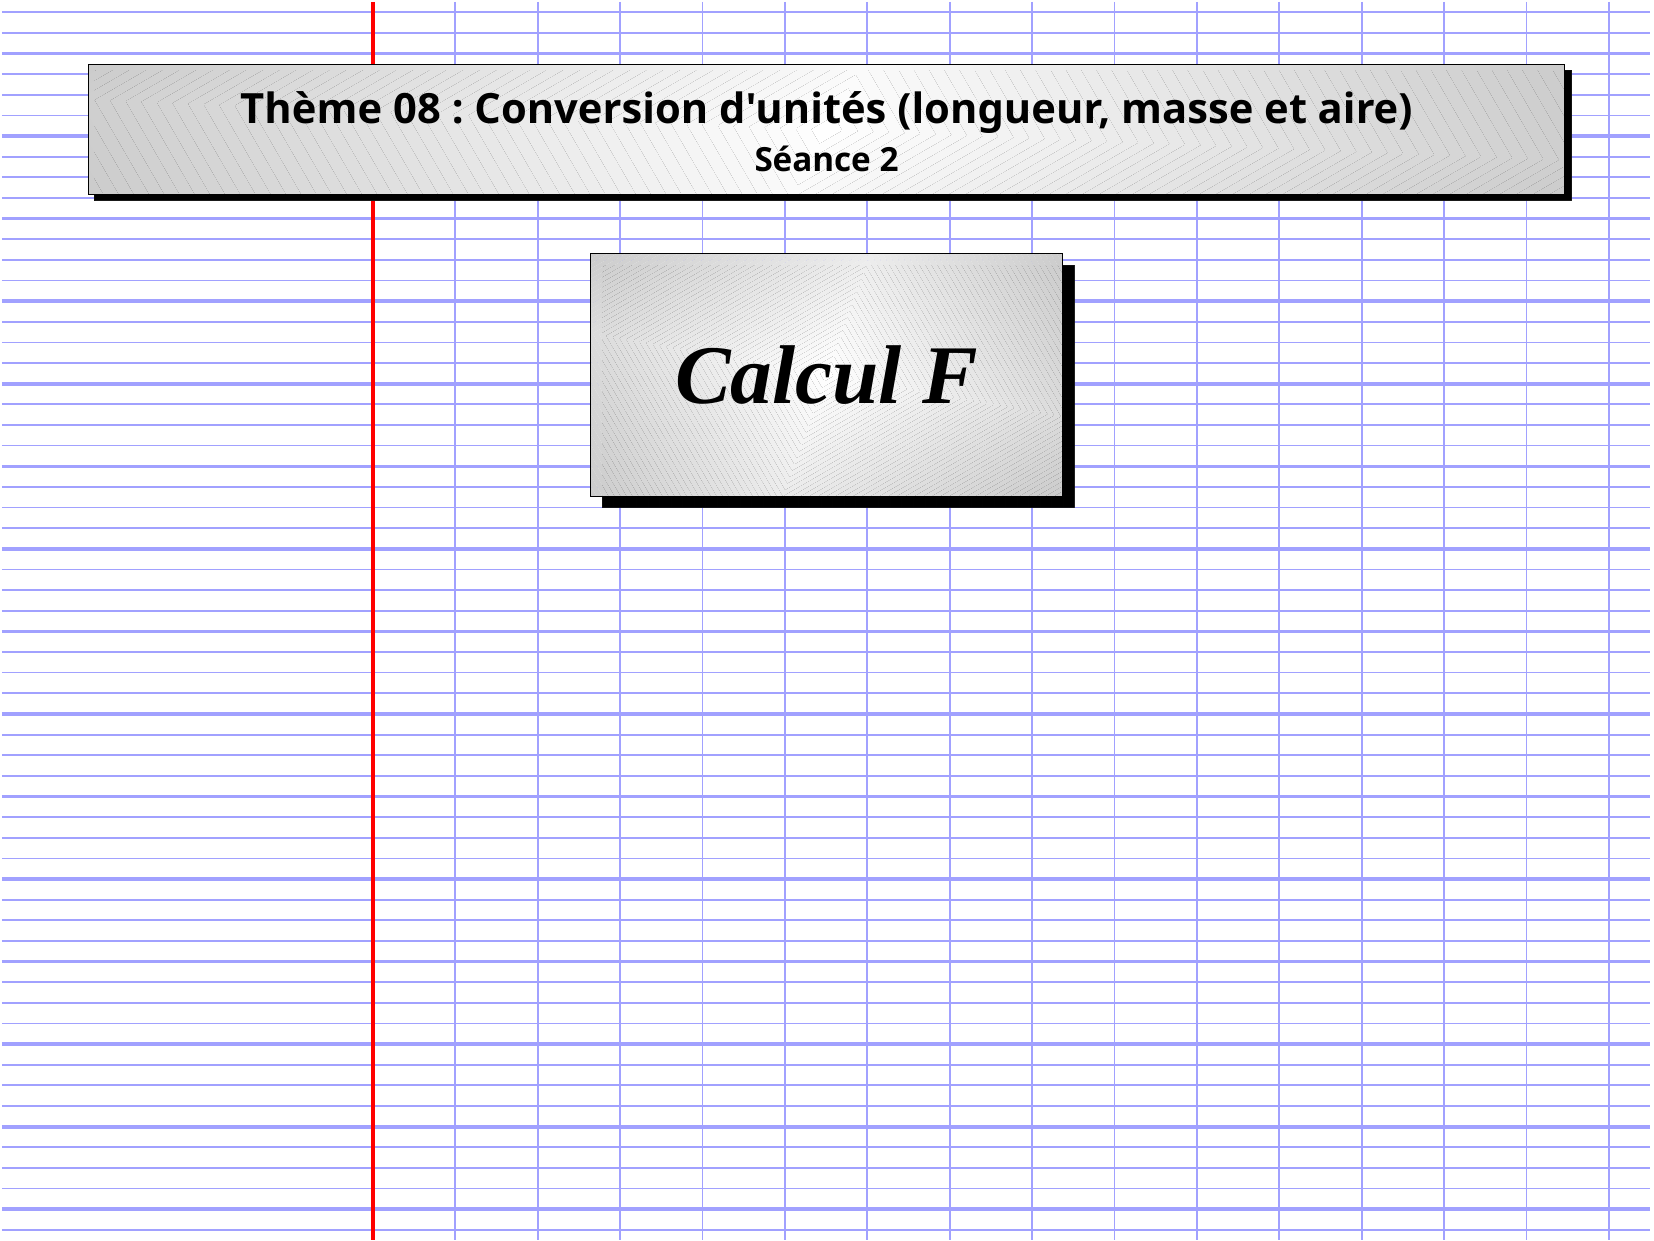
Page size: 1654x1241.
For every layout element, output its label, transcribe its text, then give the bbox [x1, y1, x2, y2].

text_box Calcul F [590, 253, 1063, 497]
text_box Thème 08 : Conversion d'unités (longueur, masse et aire) Séance 2 [88, 64, 1565, 195]
picture [0, 0, 1654, 1241]
